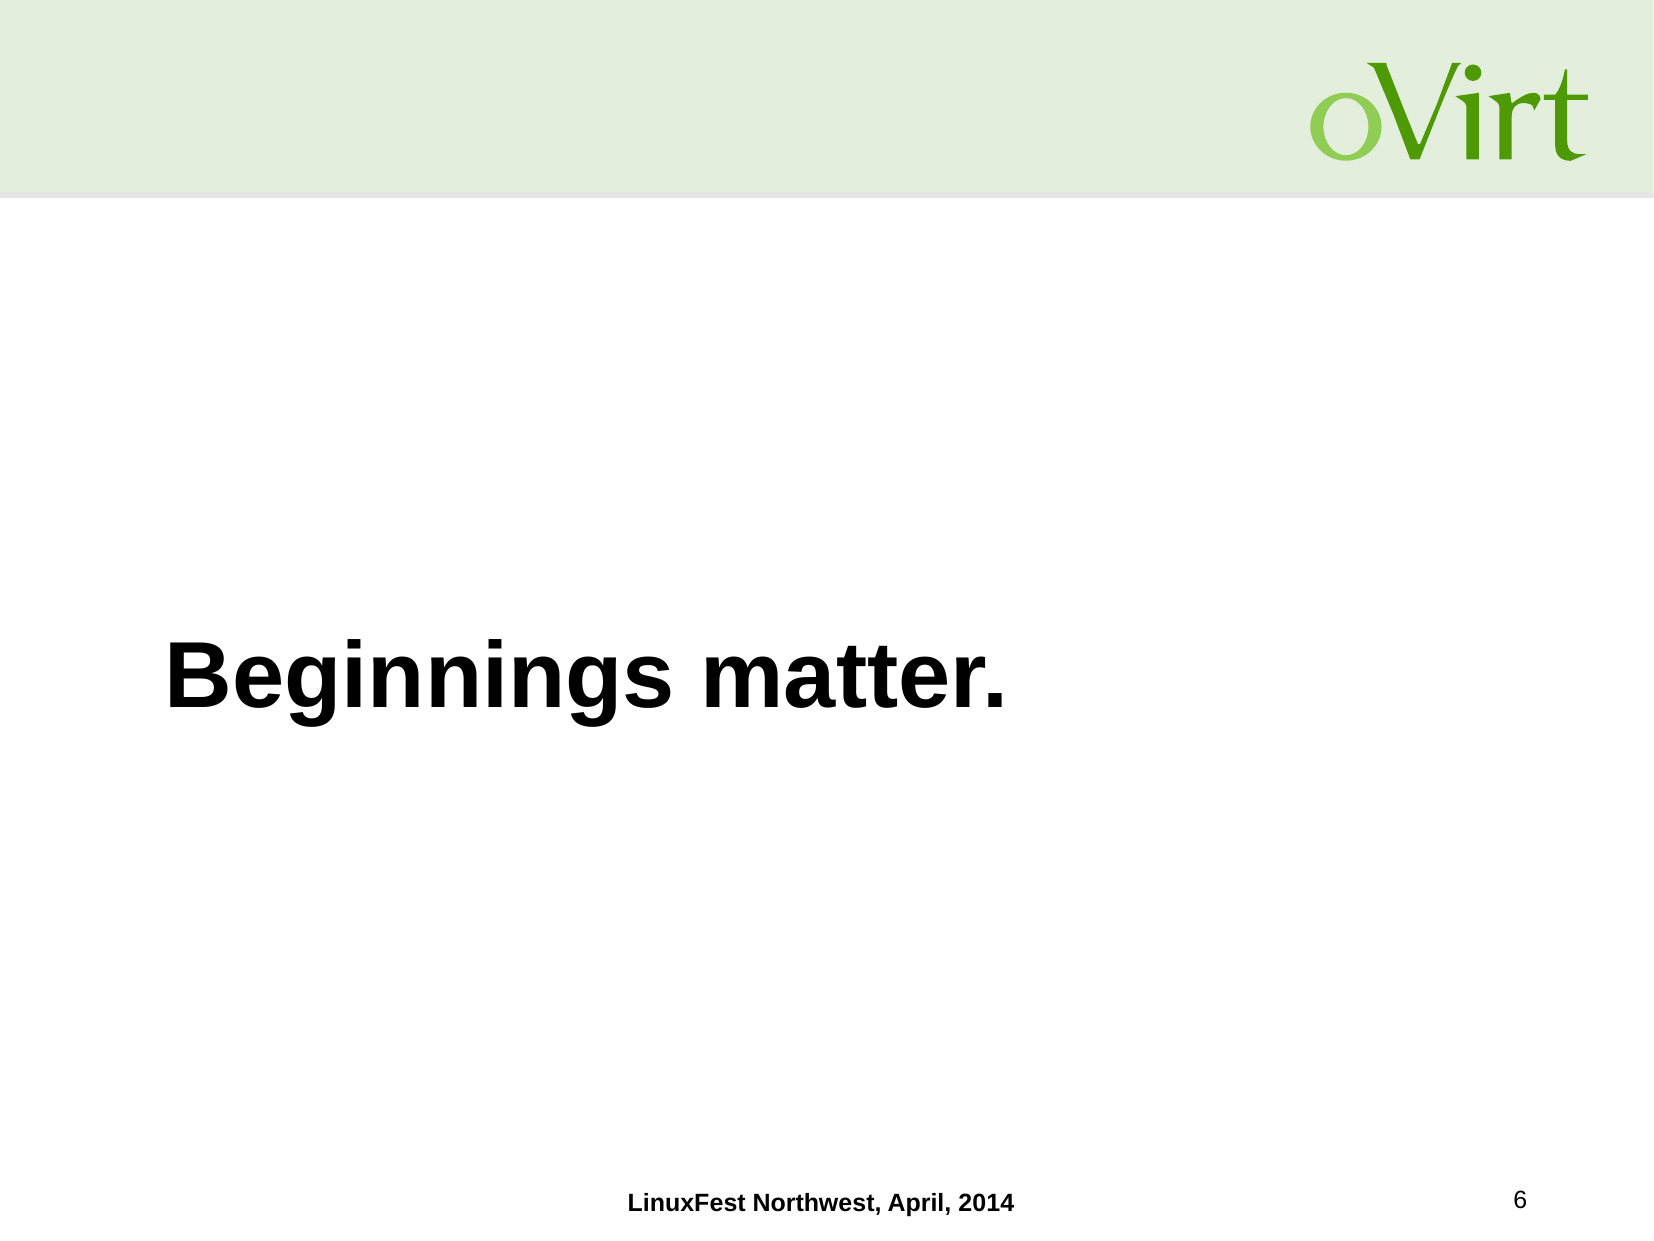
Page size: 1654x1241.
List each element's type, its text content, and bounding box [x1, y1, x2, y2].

text_box Beginnings matter. [150, 615, 1654, 750]
